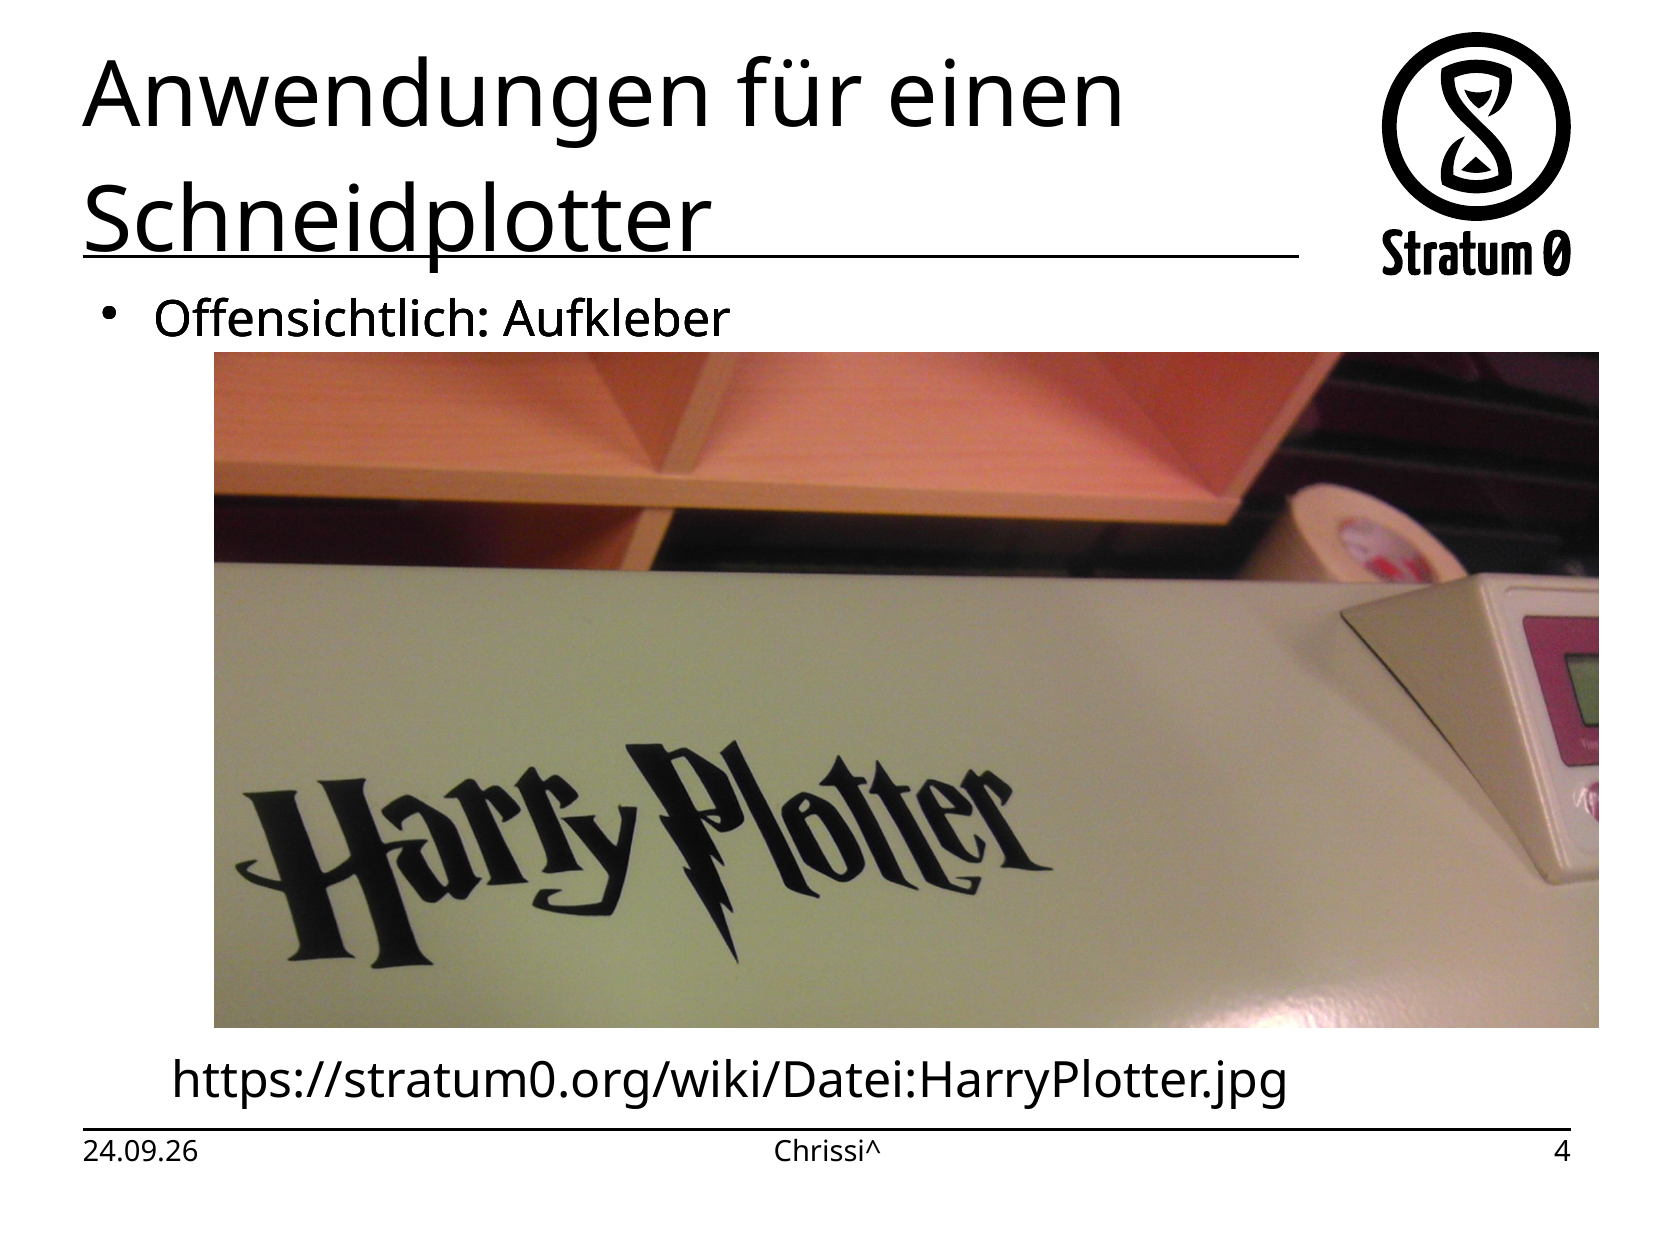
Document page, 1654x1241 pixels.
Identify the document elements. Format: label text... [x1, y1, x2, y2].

title Anwendungen für einen Schneidplotter [82, 45, 1300, 261]
list Offensichtlich: Aufkleber [82, 290, 1538, 1010]
list https://stratum0.org/wiki/Datei:HarryPlotter.jpg [100, 1051, 1556, 1123]
picture [214, 352, 1599, 1028]
